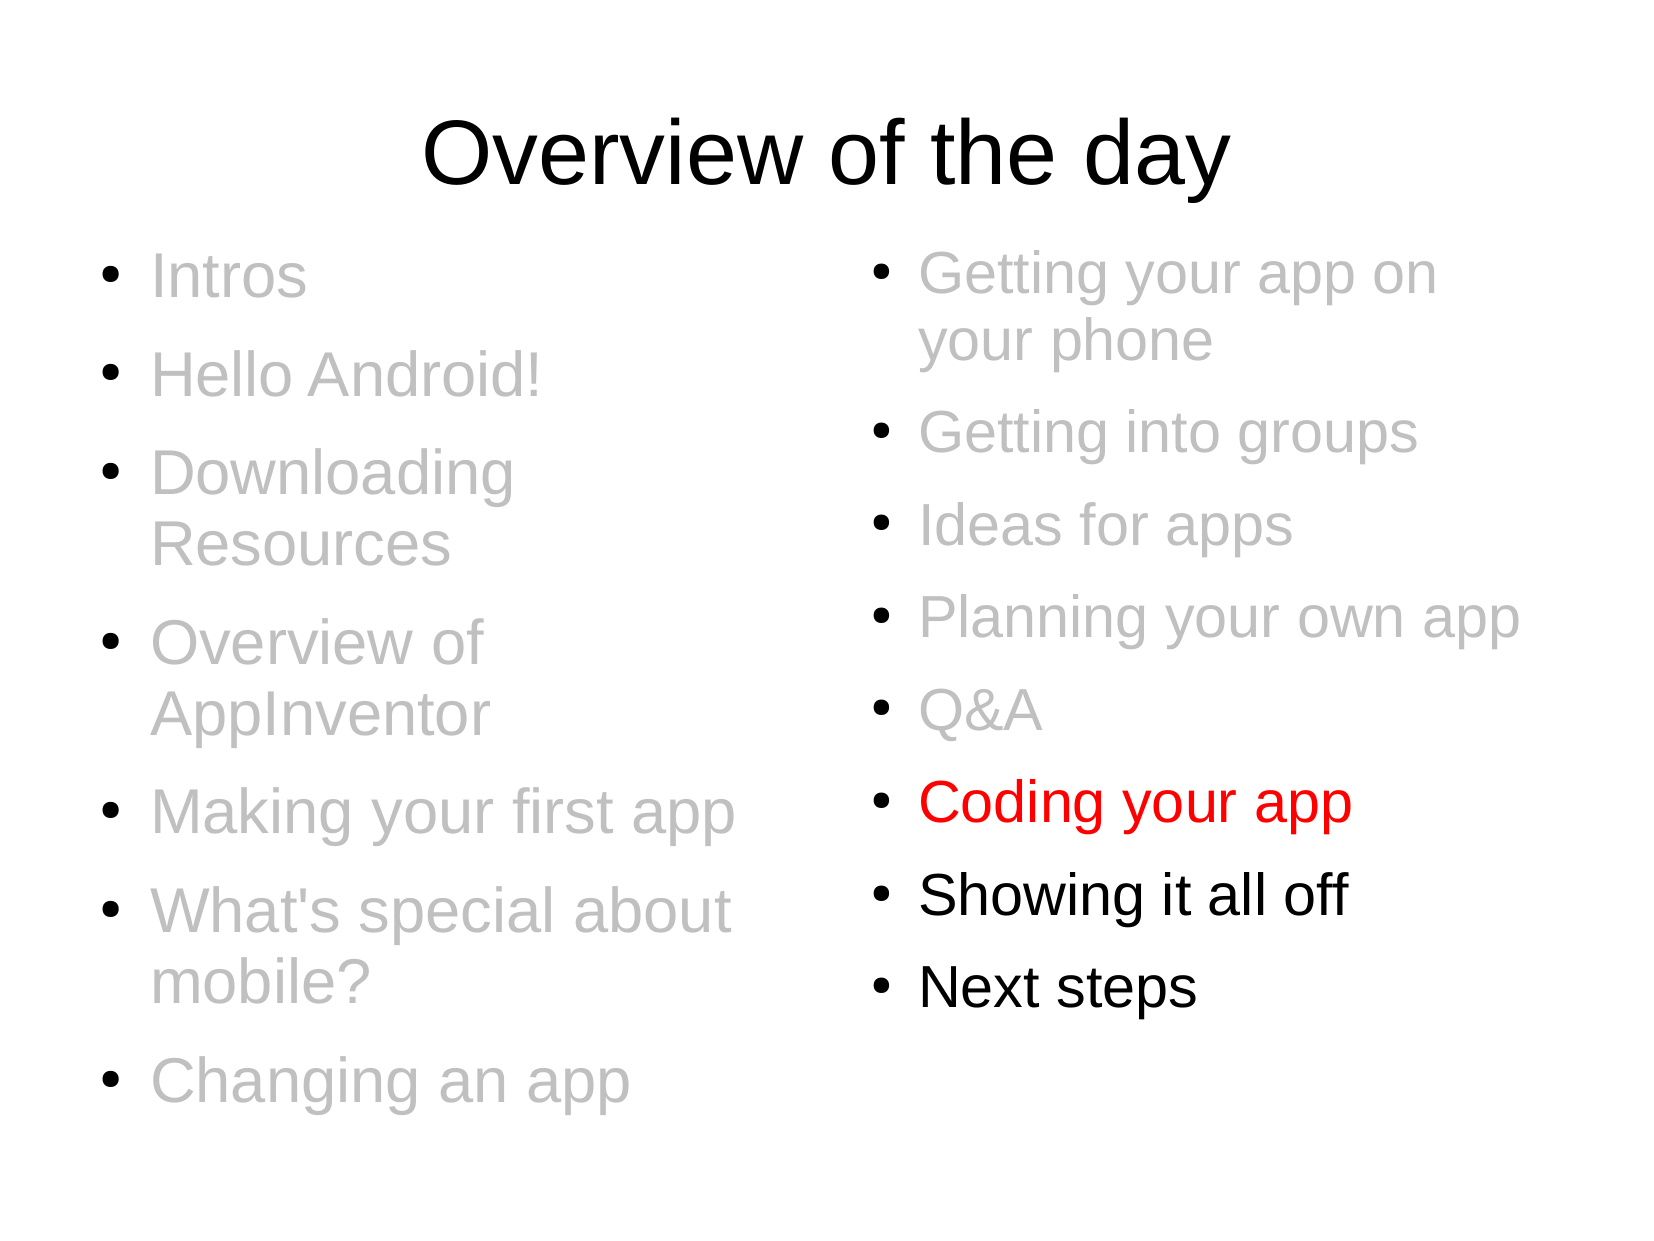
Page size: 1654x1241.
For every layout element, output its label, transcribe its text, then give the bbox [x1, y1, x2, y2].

list Intros Hello Android! Downloading Resources Overview of AppInventor Making your first app What's special about mobile? Changing an app [82, 240, 793, 1126]
list Getting your app on your phone Getting into groups Ideas for apps Planning your own app Q&A Coding your app Showing it all off Next steps [855, 240, 1566, 1025]
title Overview of the day [82, 49, 1571, 257]
